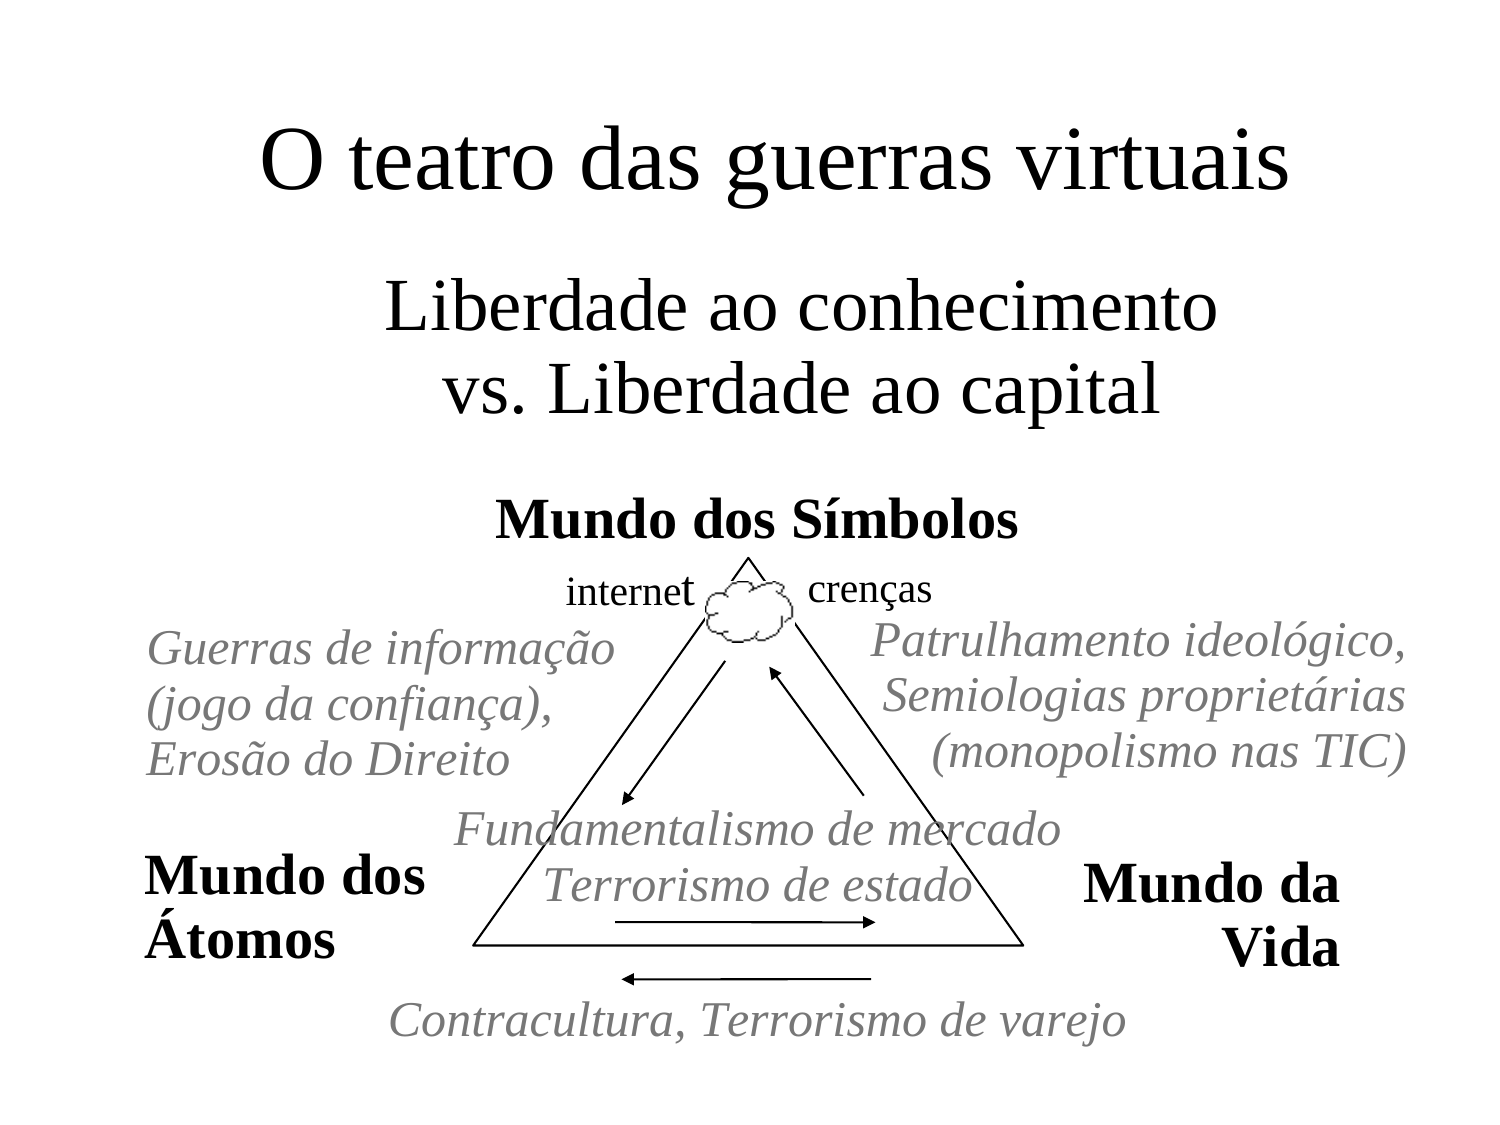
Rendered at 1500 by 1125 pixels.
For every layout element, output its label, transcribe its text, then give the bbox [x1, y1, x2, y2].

text_box Mundo da Vida [1068, 842, 1357, 998]
text_box [659, 618, 859, 793]
picture [705, 581, 795, 643]
text_box [860, 787, 916, 793]
text_box Liberdade ao conhecimento vs. Liberdade ao capital [384, 263, 1222, 432]
text_box internet [565, 561, 696, 617]
text_box Guerras de informação (jogo da confiança), Erosão do Direito [131, 612, 659, 795]
text_box Mundo dos Símbolos [481, 478, 1035, 564]
text_box [473, 922, 1024, 946]
text_box Fundamentalismo de mercado Terrorismo de estado [438, 793, 1099, 922]
text_box Contracultura, Terrorismo de varejo [255, 984, 1260, 1061]
text_box Mundo dos Átomos [129, 834, 456, 990]
title O teatro das guerras virtuais [138, 65, 1414, 253]
text_box crenças [807, 565, 938, 622]
text_box Patrulhamento ideológico, Semiologias proprietárias (monopolismo nas TIC) [806, 604, 1422, 787]
text_box [731, 564, 765, 581]
